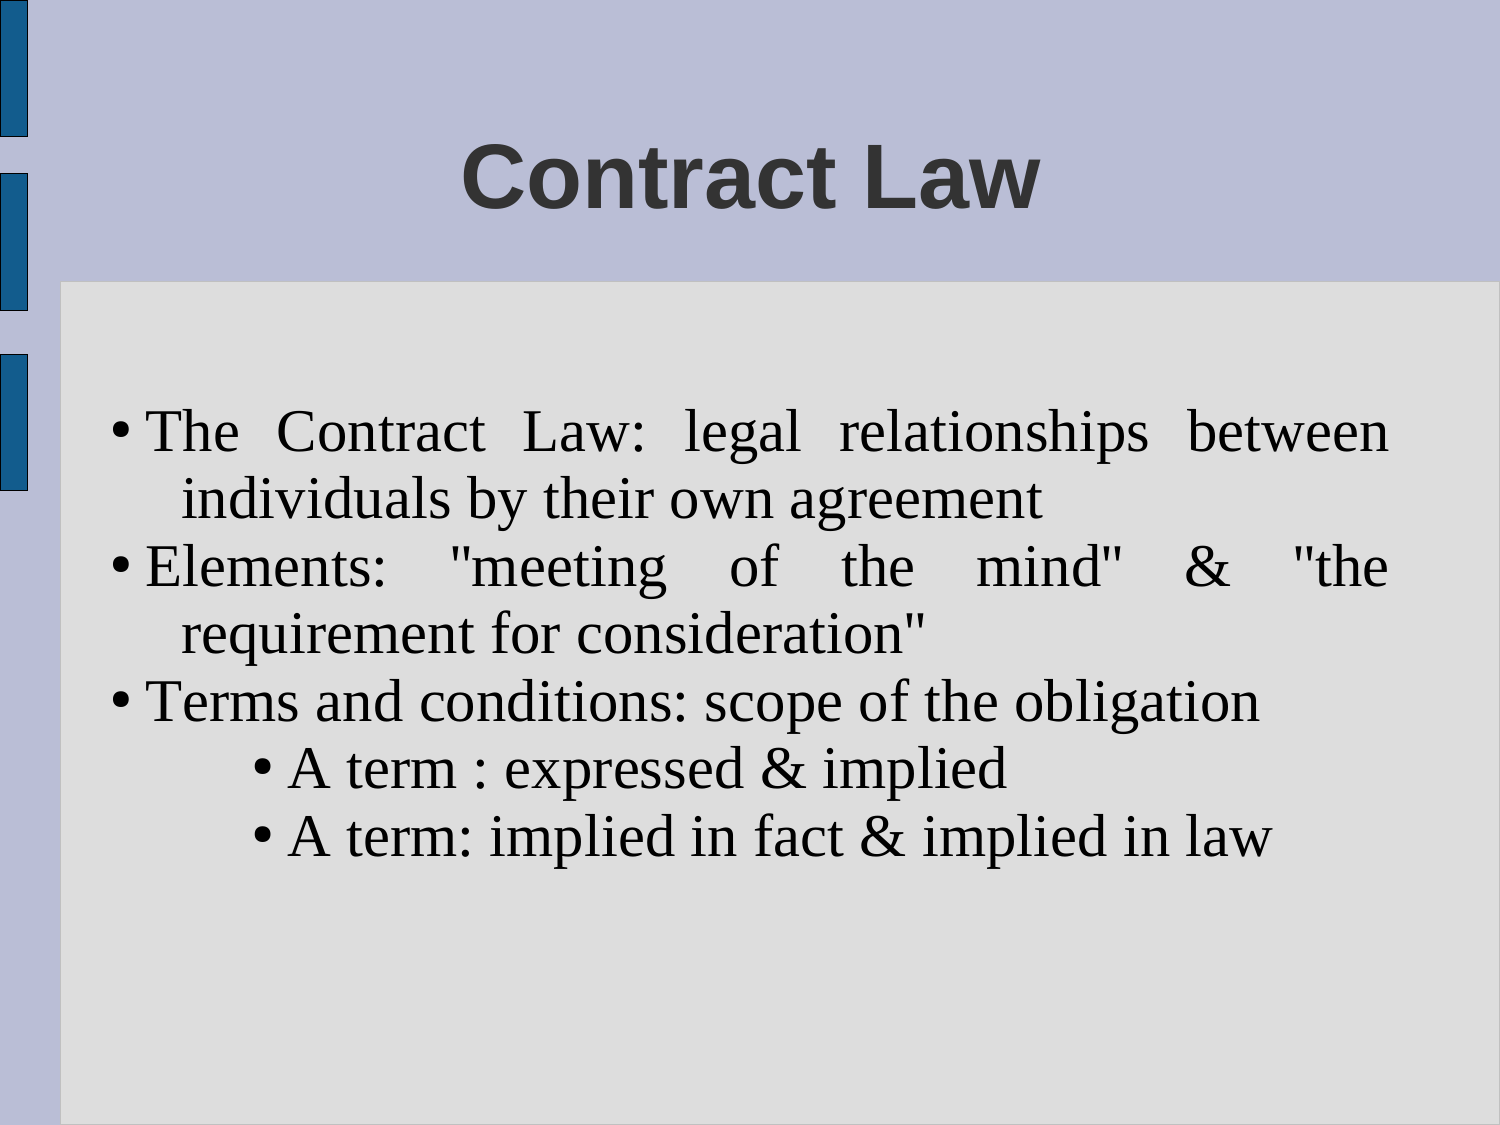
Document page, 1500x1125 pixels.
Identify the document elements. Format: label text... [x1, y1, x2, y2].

title Contract Law [110, 82, 1392, 271]
subtitle The Contract Law: legal relationships between individuals by their own agreement Elements: ''meeting of the mind'' & ''the requirement for consideration'' Terms and conditions: scope of the obligation A term : expressed & implied A term: implied in fact & implied in law [110, 312, 1392, 1022]
